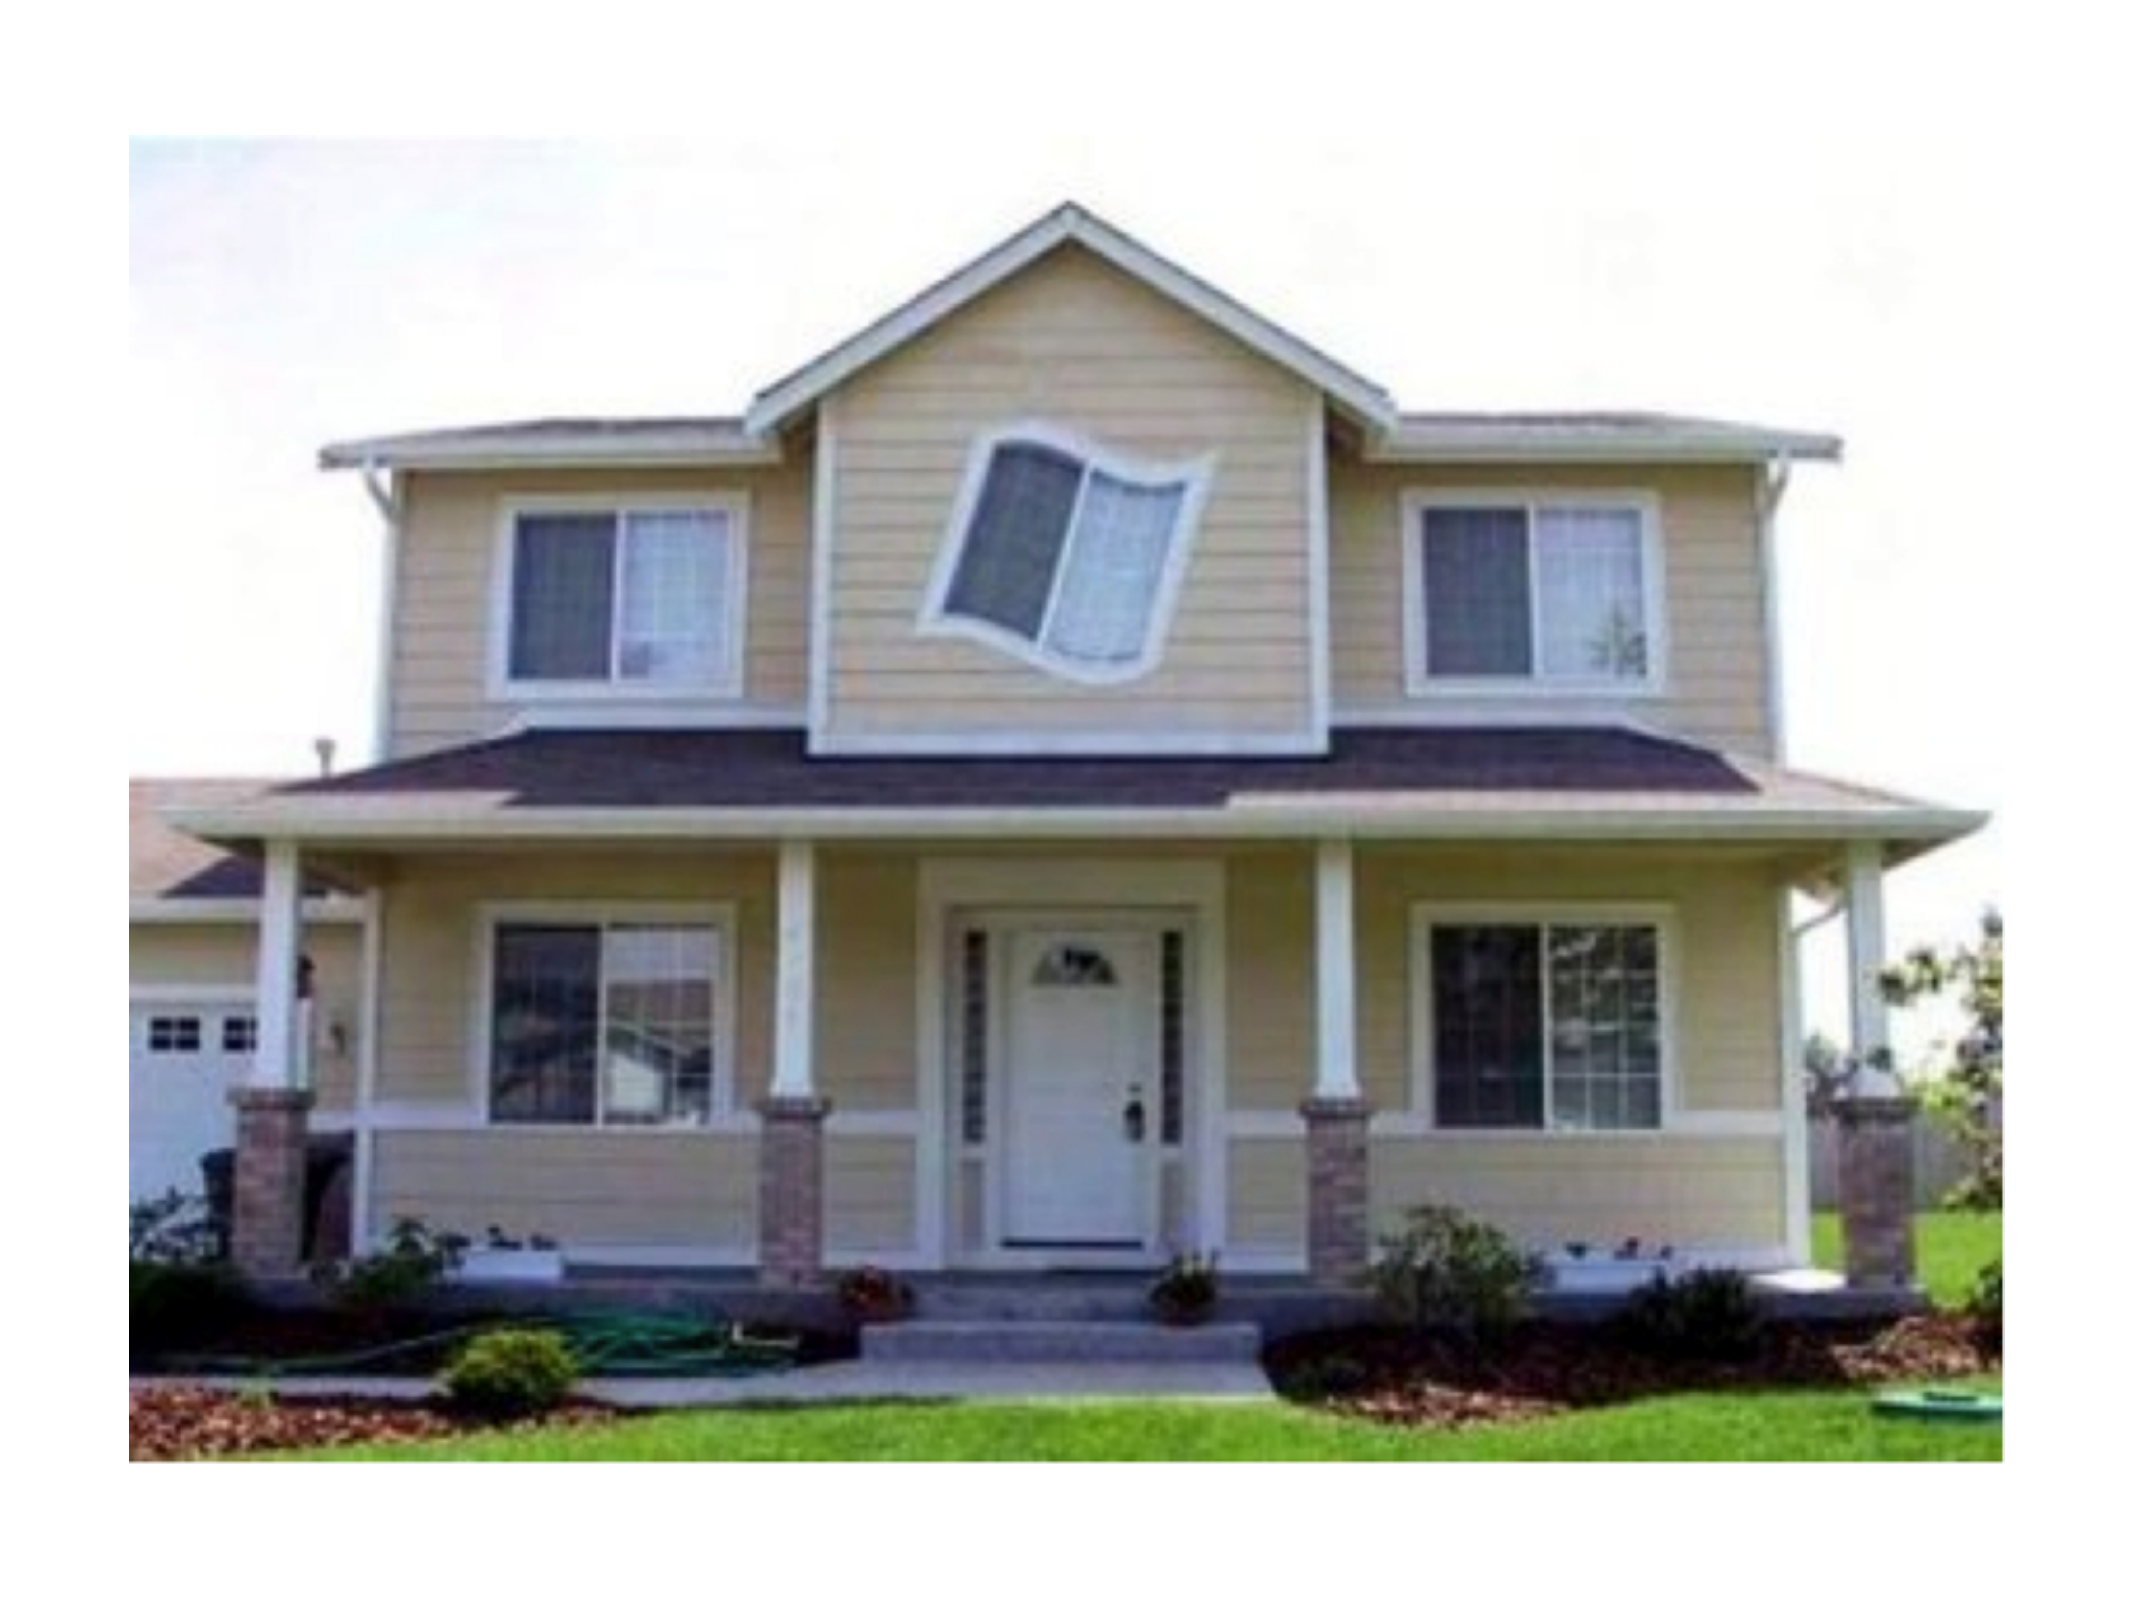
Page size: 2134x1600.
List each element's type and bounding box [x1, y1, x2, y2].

picture [129, 135, 2005, 1466]
